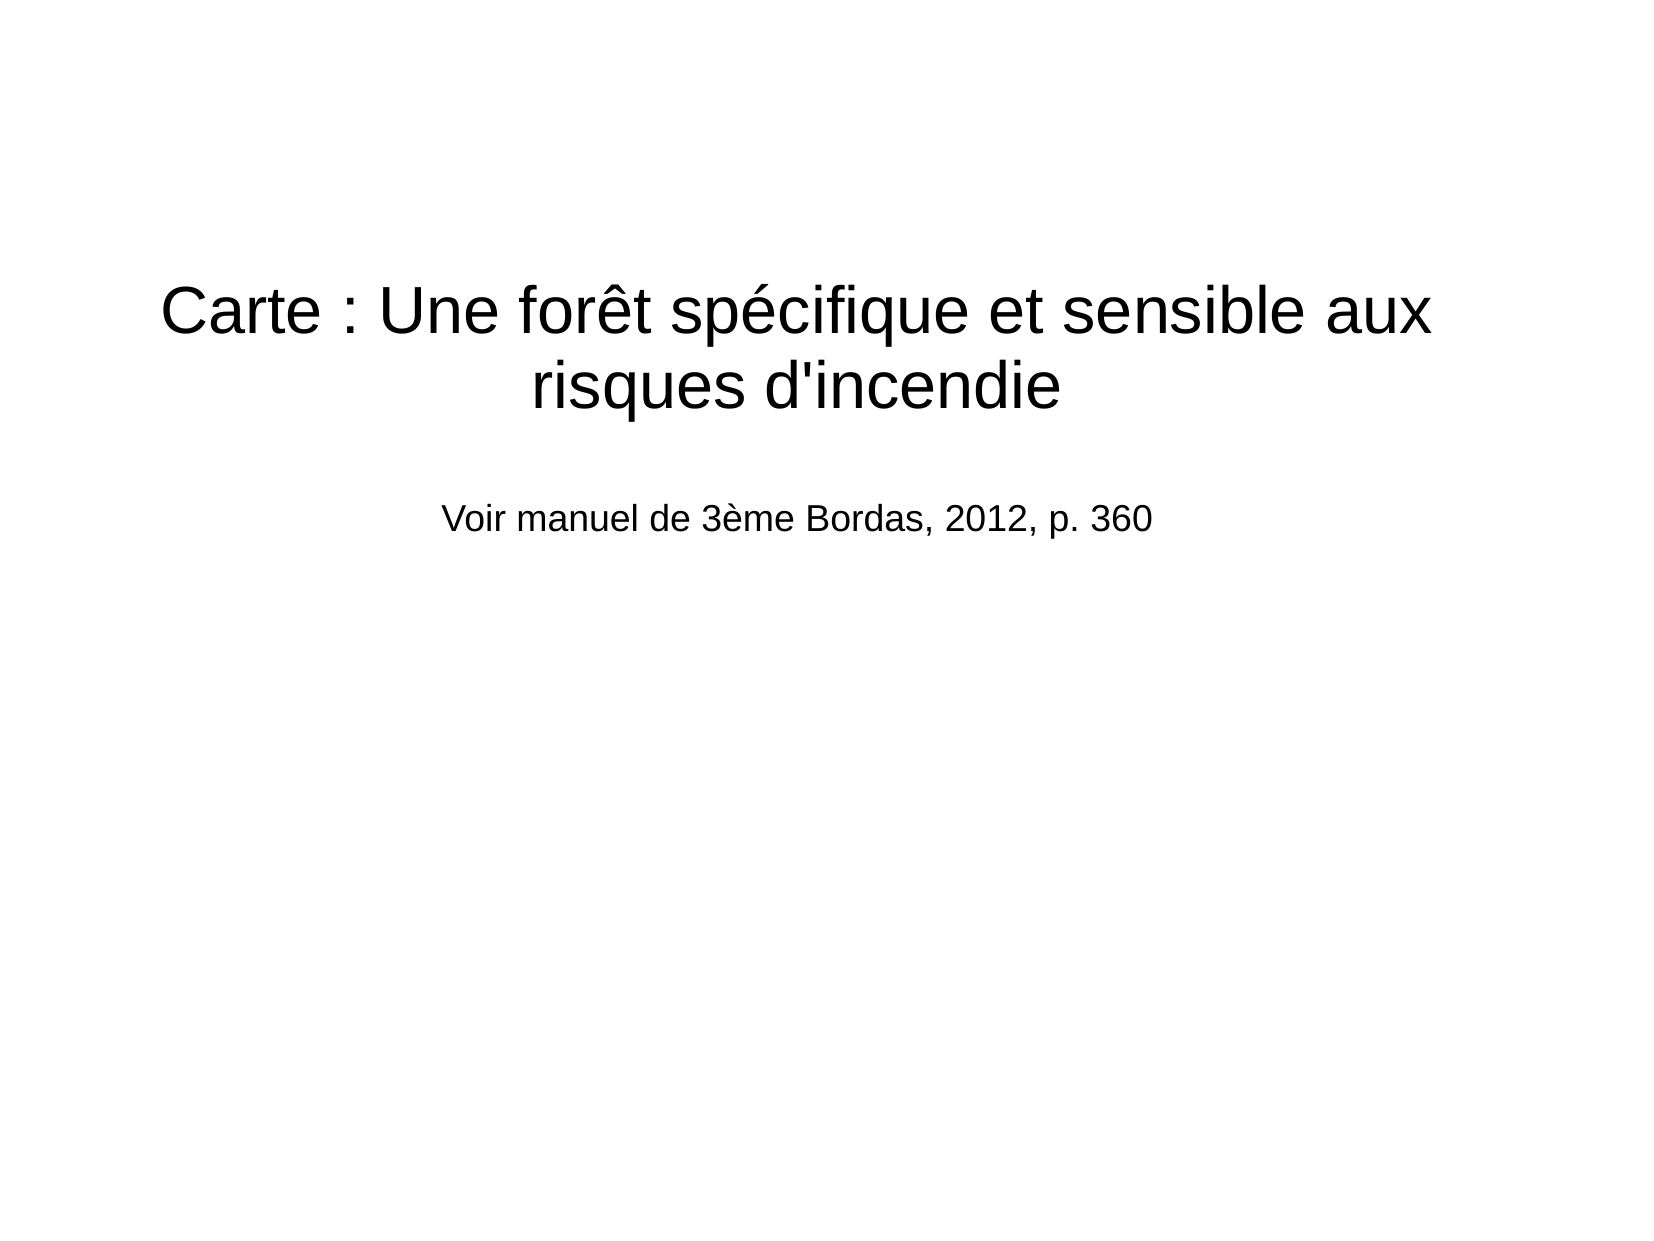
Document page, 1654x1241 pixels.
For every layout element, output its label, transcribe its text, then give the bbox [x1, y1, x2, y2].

text_box Carte : Une forêt spécifique et sensible aux risques d'incendie Voir manuel de 3ème Bordas, 2012, p. 360 [88, 265, 1506, 547]
